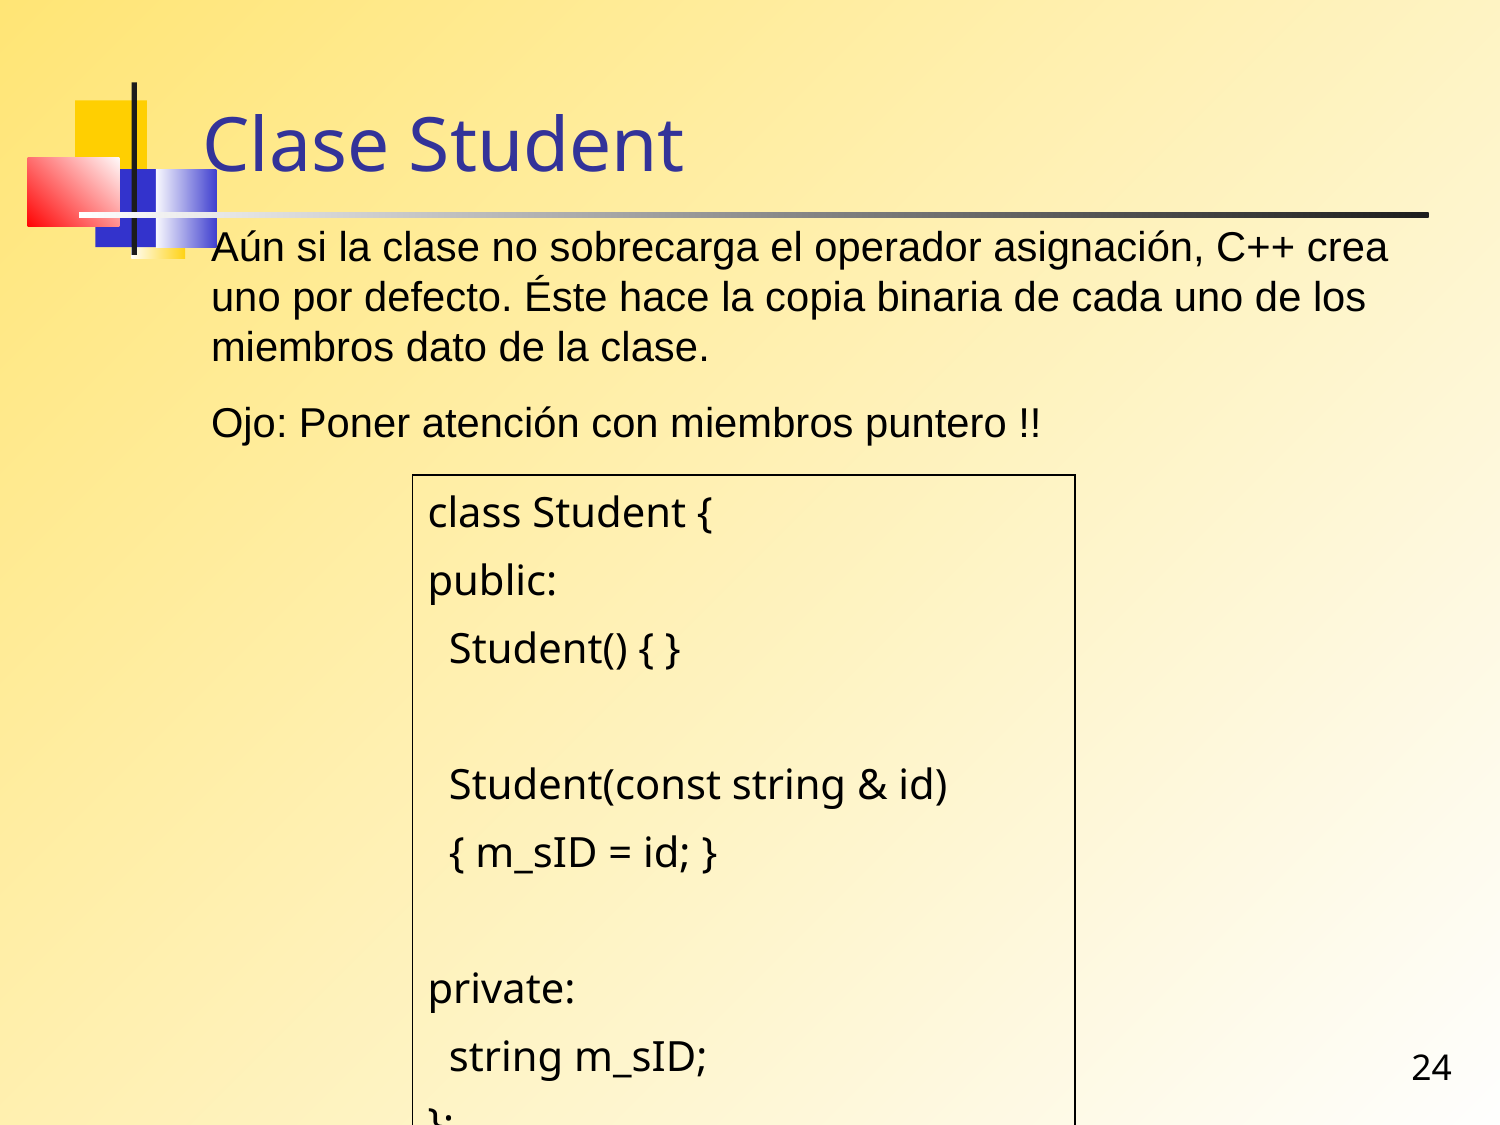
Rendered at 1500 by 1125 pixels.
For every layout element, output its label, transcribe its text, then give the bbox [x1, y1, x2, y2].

text_box Aún si la clase no sobrecarga el operador asignación, C++ crea uno por defecto. Éste hace la copia binaria de cada uno de los miembros dato de la clase. Ojo: Poner atención con miembros puntero !! [187, 212, 1426, 454]
list class Student { public: Student() { } Student(const string & id)‏ { m_sID = id; } private: string m_sID; }; [412, 474, 1075, 1101]
title Clase Student [187, 37, 1466, 201]
